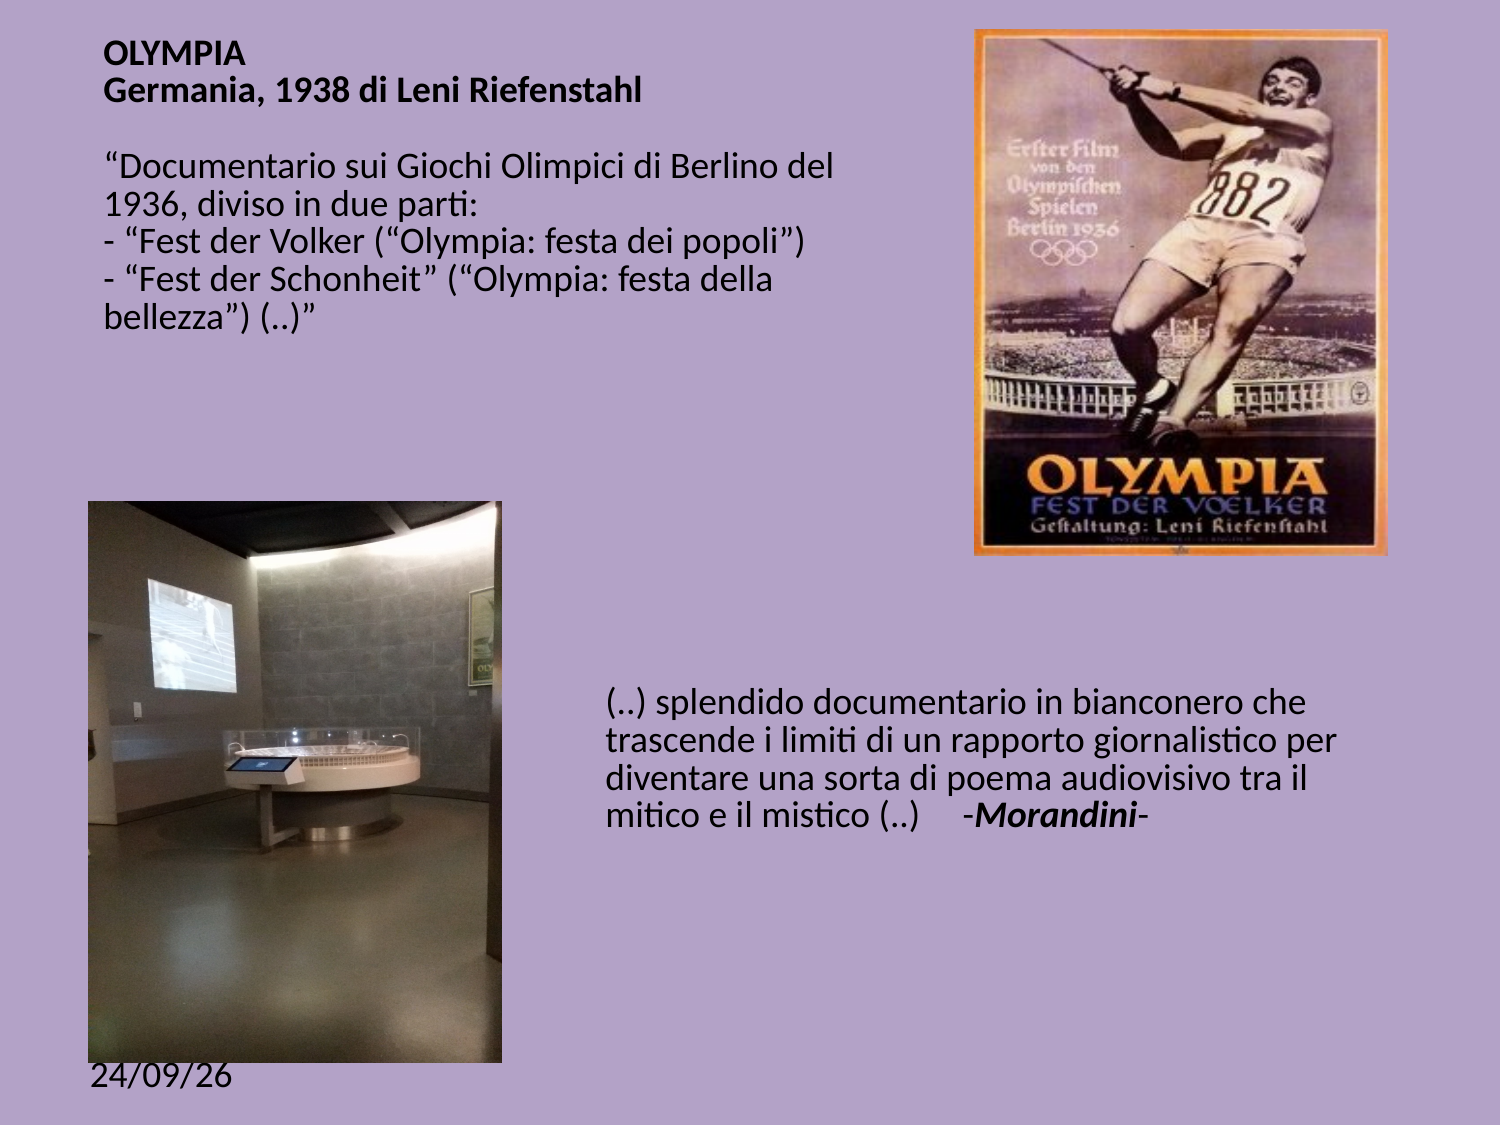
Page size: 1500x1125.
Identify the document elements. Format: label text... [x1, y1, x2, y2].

text_box (..) splendido documentario in bianconero che trascende i limiti di un rapporto giornalistico per diventare una sorta di poema audiovisivo tra il mitico e il mistico (..) -Morandini- [590, 679, 1418, 956]
text_box 13/11/2015 [75, 1042, 425, 1103]
picture [88, 591, 502, 1063]
picture [974, 29, 1388, 556]
text_box OLYMPIA Germania, 1938 di Leni Riefenstahl “Documentario sui Giochi Olimpici di Berlino del 1936, diviso in due parti: - “Fest der Volker (“Olympia: festa dei popoli”) - “Fest der Schonheit” (“Olympia: festa della bellezza”) (..)” [88, 29, 857, 591]
